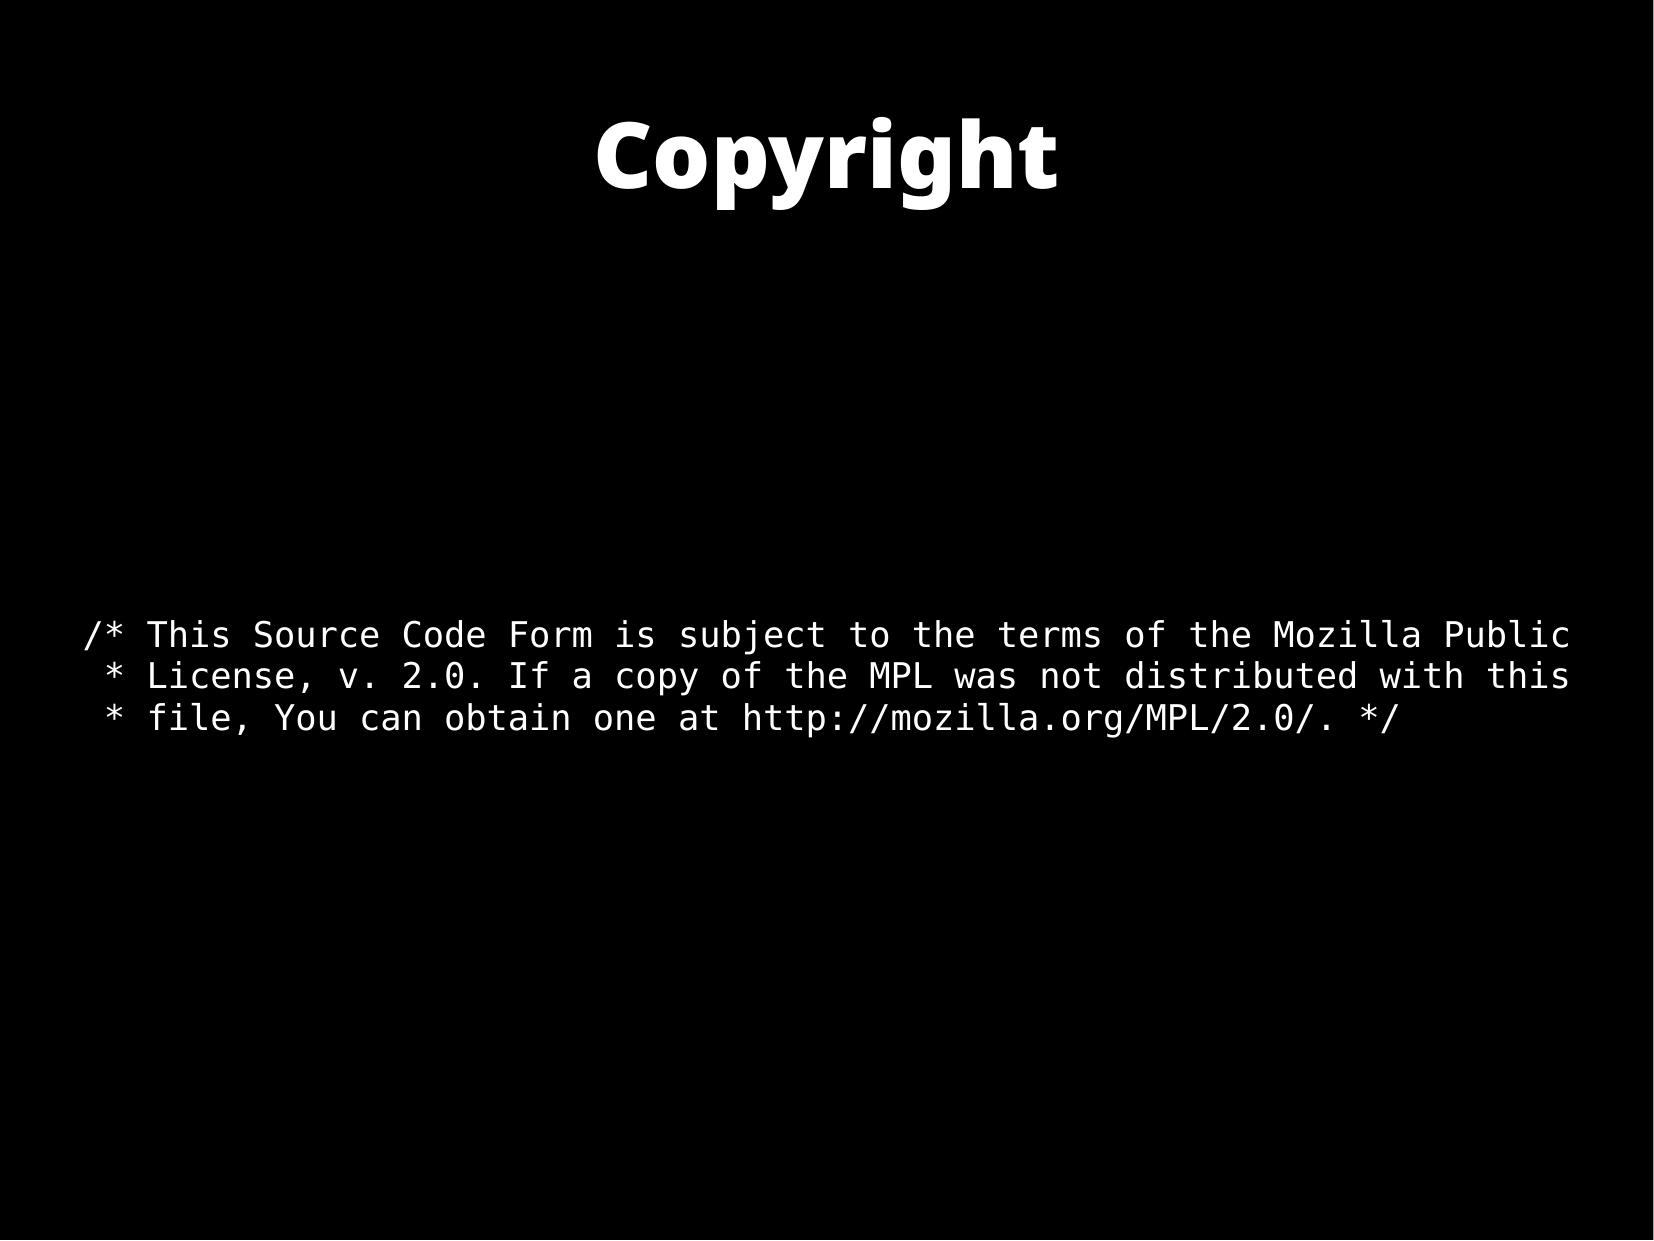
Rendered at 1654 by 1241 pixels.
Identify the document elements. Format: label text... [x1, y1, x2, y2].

list /* This Source Code Form is subject to the terms of the Mozilla Public * License, v. 2.0. If a copy of the MPL was not distributed with this * file, You can obtain one at http://mozilla.org/MPL/2.0/. */ [82, 290, 1571, 1152]
title Copyright [82, 49, 1571, 257]
